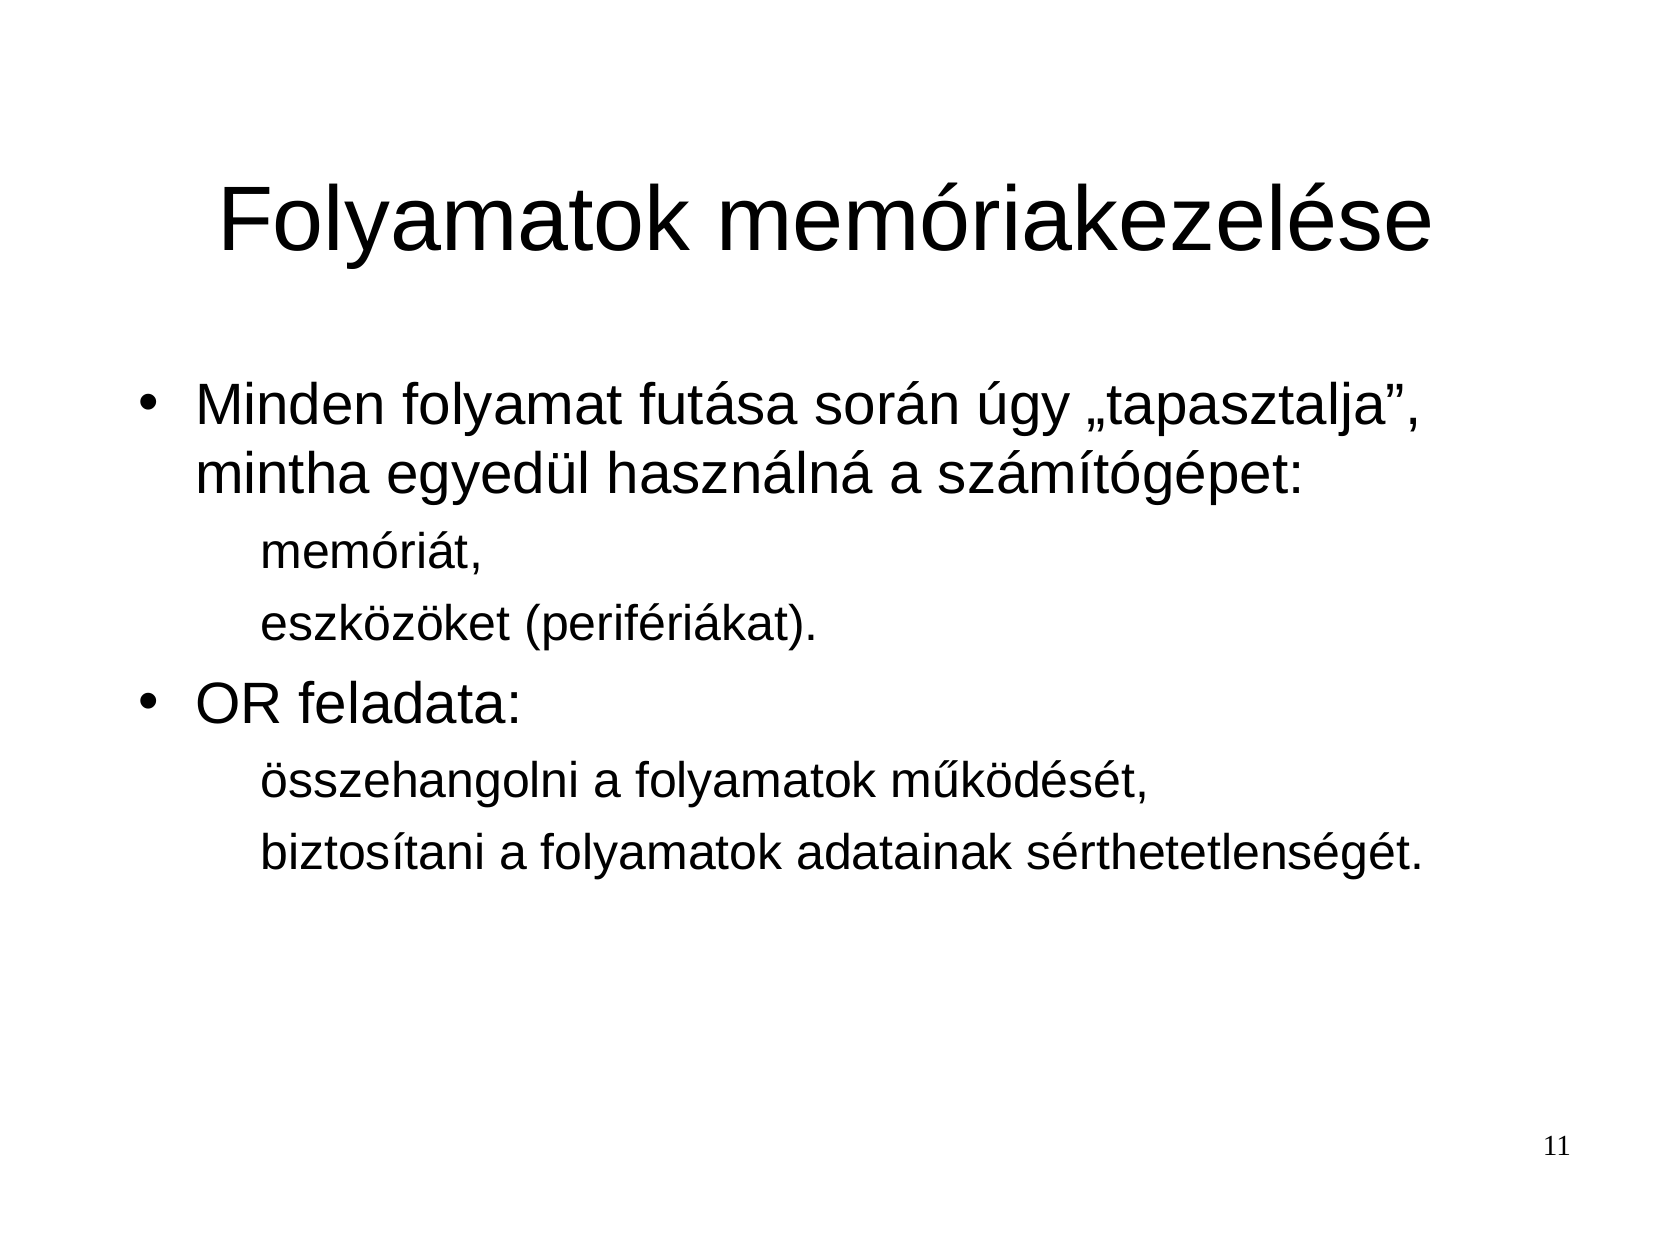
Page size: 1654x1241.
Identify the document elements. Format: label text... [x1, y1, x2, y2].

title Folyamatok memóriakezelése [124, 110, 1530, 317]
list Minden folyamat futása során úgy „tapasztalja”, mintha egyedül használná a számítógépet: memóriát, eszközöket (perifériákat). OR feladata: összehangolni a folyamatok működését, biztosítani a folyamatok adatainak sérthetetlenségét. [124, 358, 1530, 1103]
